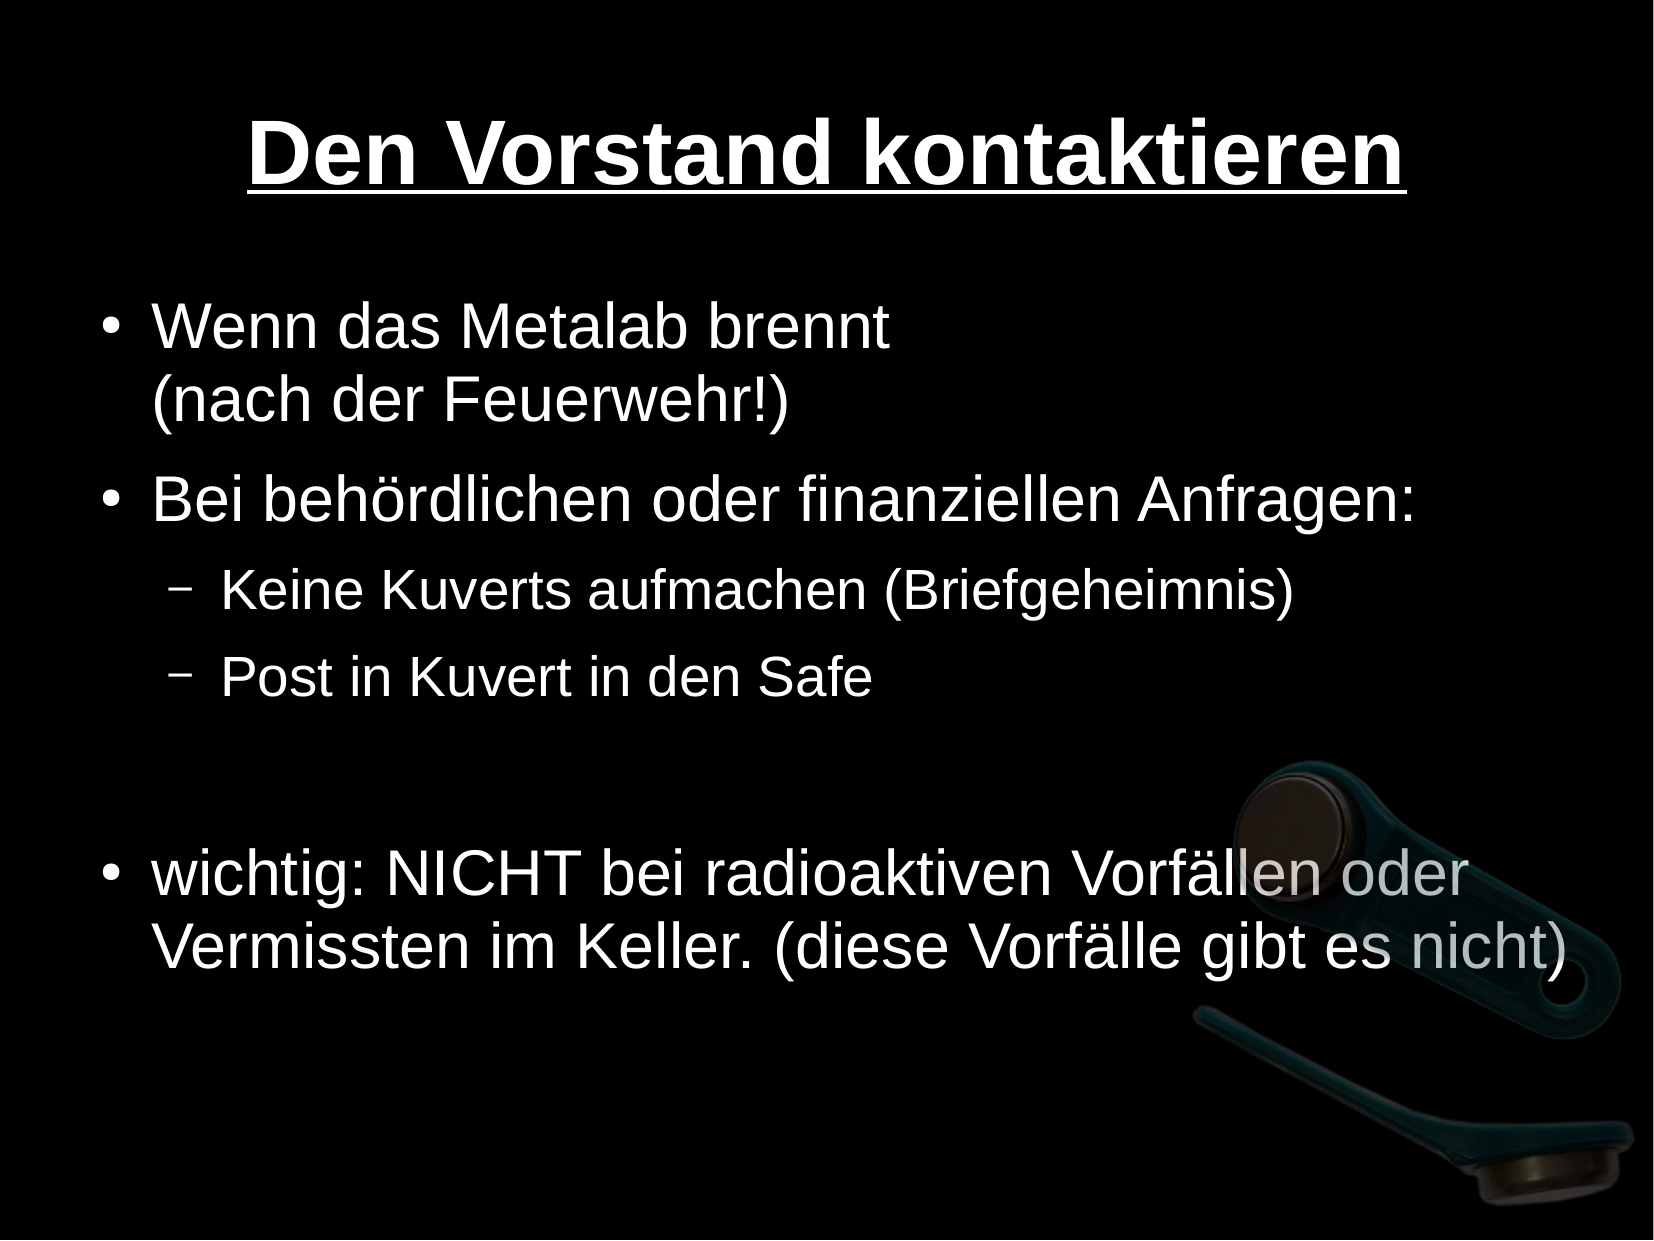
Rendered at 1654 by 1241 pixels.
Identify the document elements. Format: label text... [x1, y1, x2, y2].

picture [1150, 732, 1654, 1236]
title Den Vorstand kontaktieren [82, 49, 1571, 257]
list Wenn das Metalab brennt (nach der Feuerwehr!) Bei behördlichen oder finanziellen Anfragen: Keine Kuverts aufmachen (Briefgeheimnis) Post in Kuvert in den Safe wichtig: NICHT bei radioaktiven Vorfällen oder Vermissten im Keller. (diese Vorfälle gibt es nicht) [82, 290, 1571, 1010]
